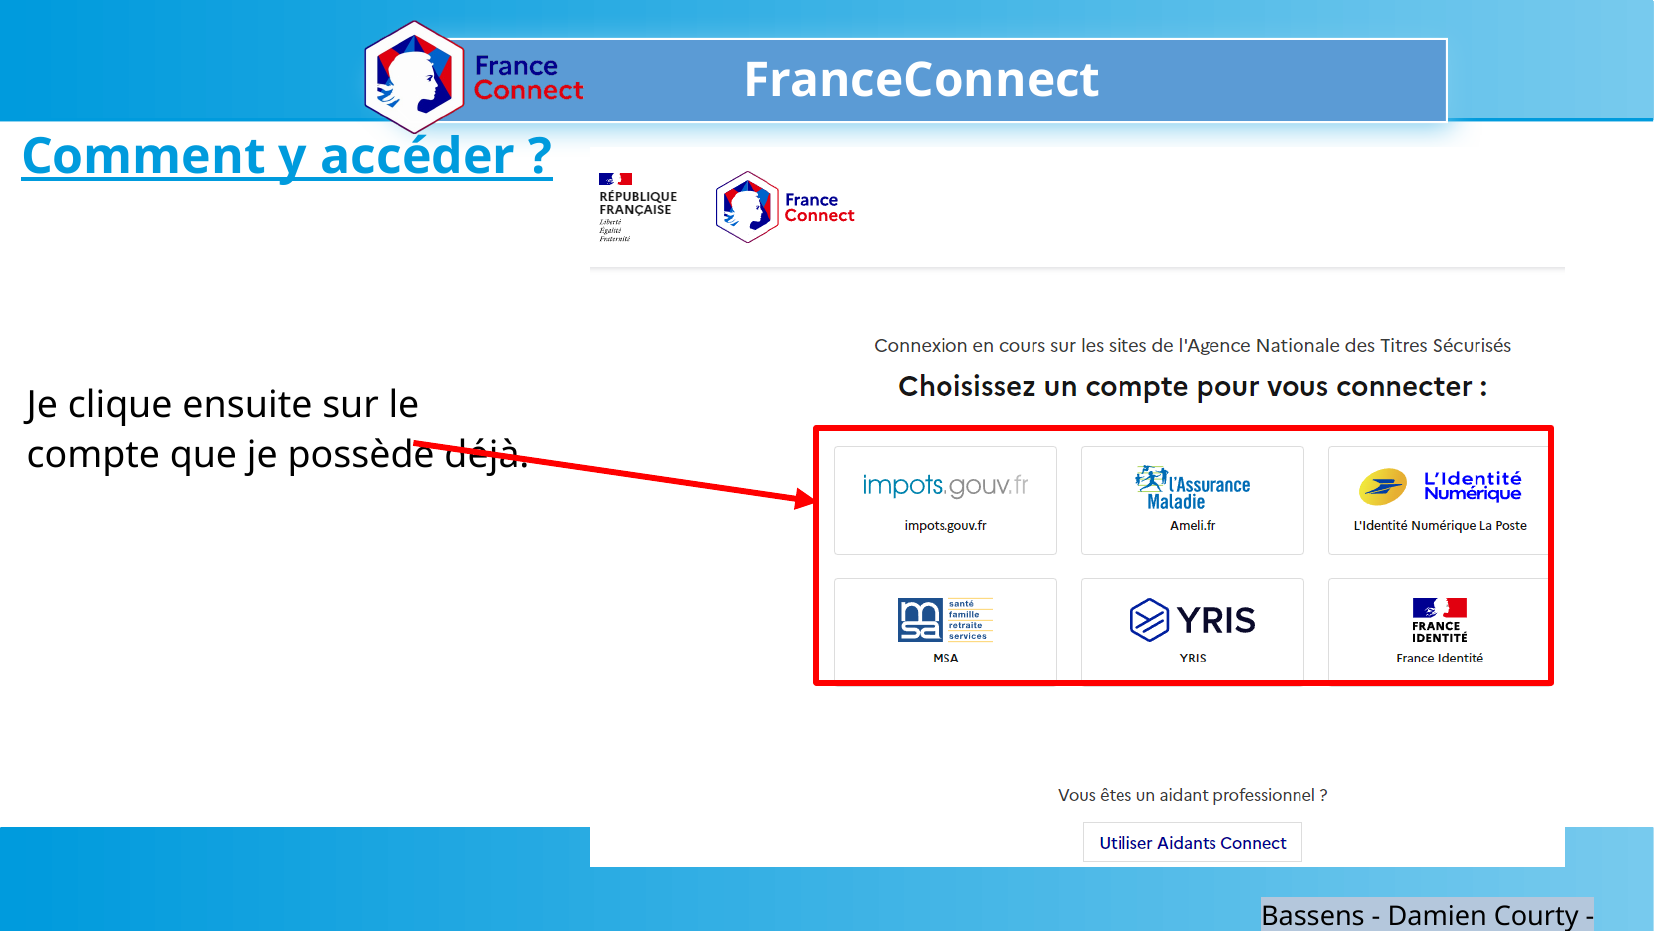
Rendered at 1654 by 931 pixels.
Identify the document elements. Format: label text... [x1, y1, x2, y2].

text_box Bassens - Damien Courty - 2024 [1246, 889, 1654, 931]
text_box Comment y accéder ? [6, 112, 739, 228]
picture [590, 147, 1565, 867]
text_box FranceConnect [586, 38, 1447, 123]
text_box Je clique ensuite sur le compte que je possède déjà. [11, 369, 573, 473]
picture [361, 17, 586, 136]
picture [819, 431, 1548, 680]
